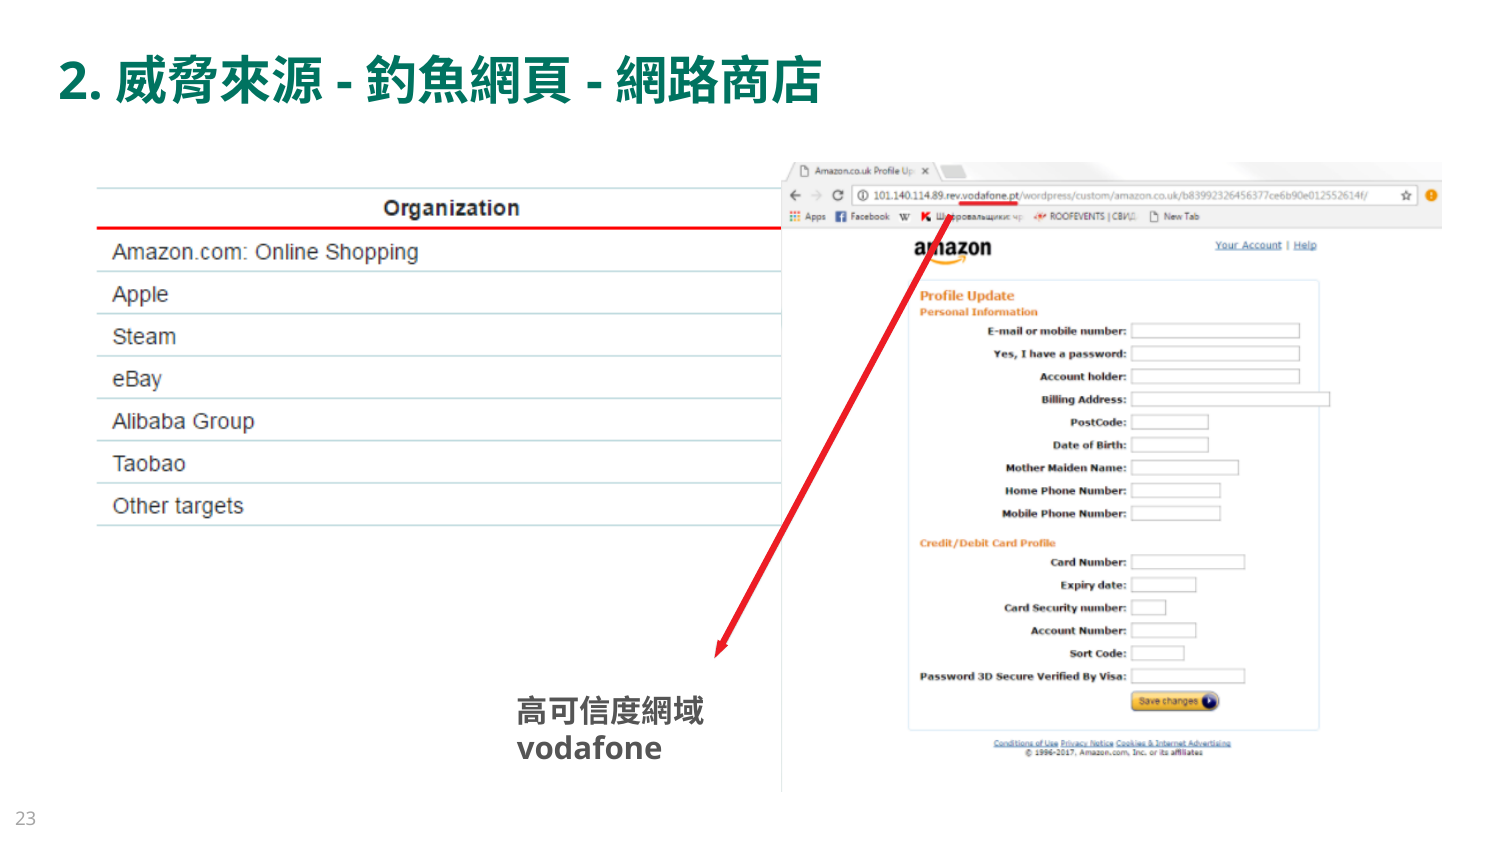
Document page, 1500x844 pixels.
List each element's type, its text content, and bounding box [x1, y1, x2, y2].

picture [58, 161, 1442, 792]
title 2.威脅來源-釣魚網頁-網路商店 [58, 48, 1442, 162]
text_box 高可信度網域 vodafone [502, 684, 750, 774]
slide_number 23 [15, 806, 61, 831]
